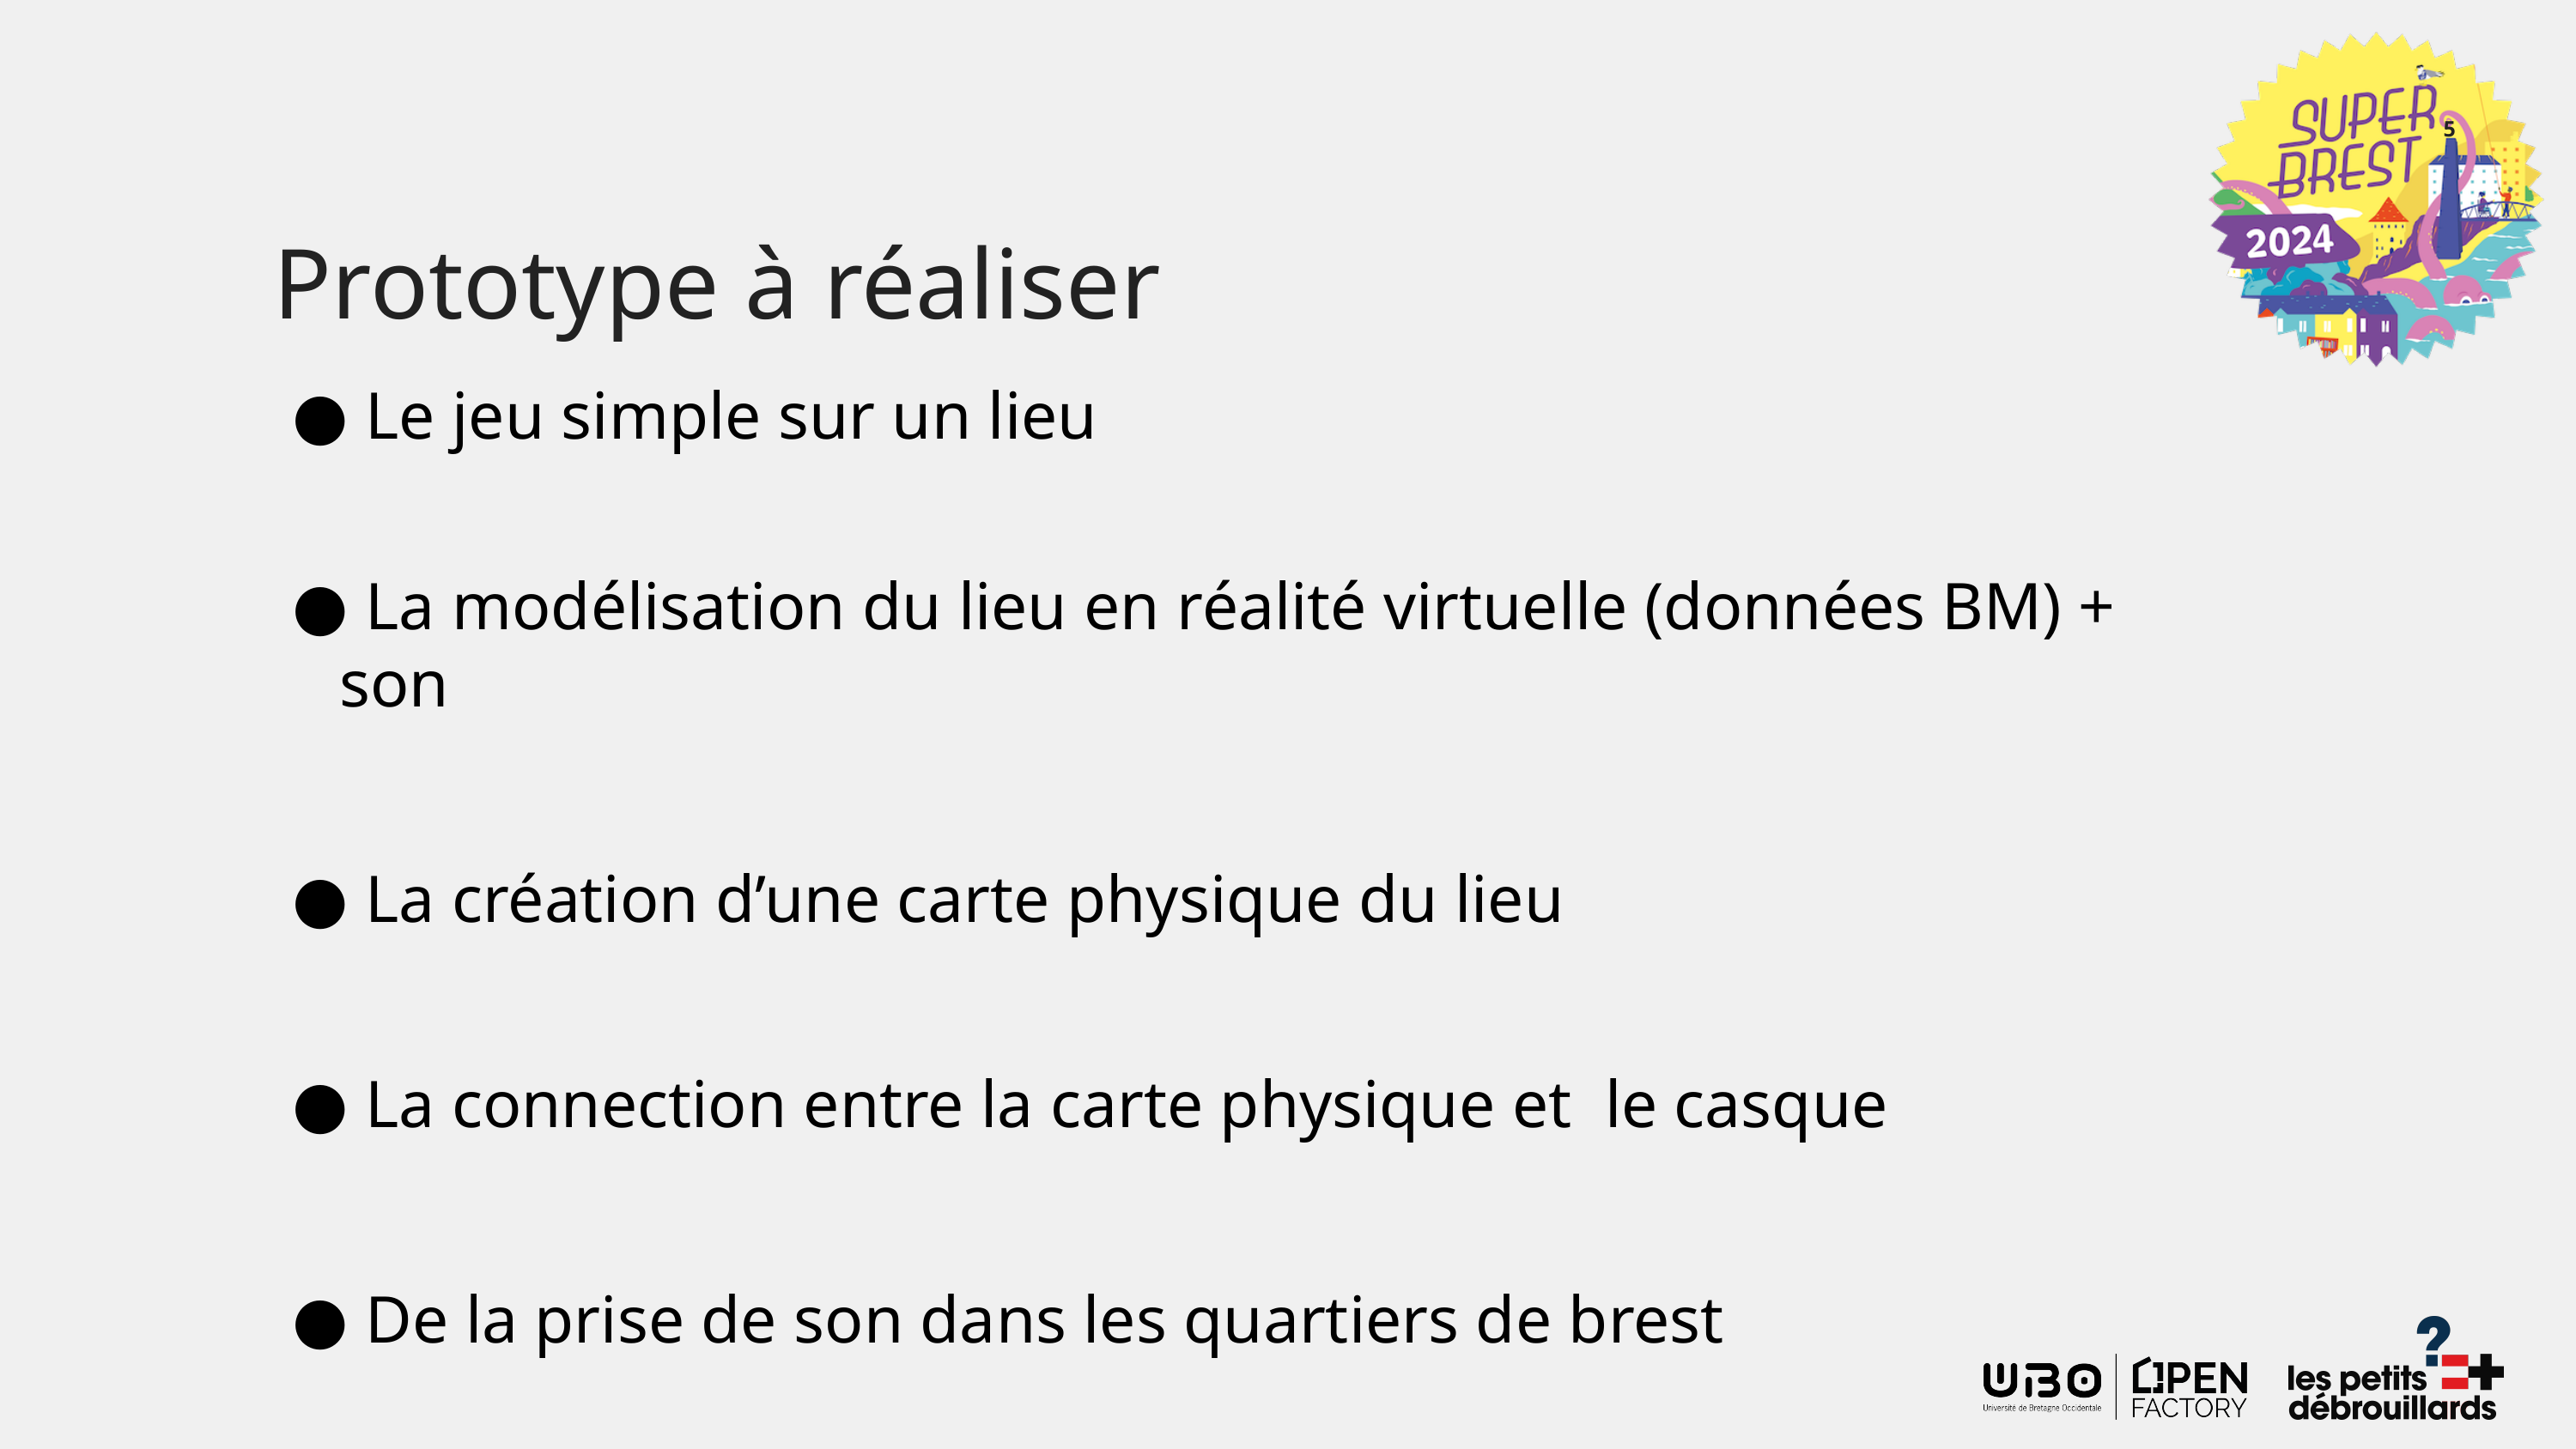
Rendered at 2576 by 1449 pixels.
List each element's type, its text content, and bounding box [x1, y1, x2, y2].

picture [1984, 1354, 2247, 1420]
picture [2288, 1316, 2504, 1420]
title Prototype à réaliser [273, 217, 1741, 434]
slide_number <numéro> [2307, 93, 2456, 145]
picture [2176, 0, 2576, 400]
list Le jeu simple sur un lieu La modélisation du lieu en réalité virtuelle (données BM) + son La création d’une carte physique du lieu La connection entre la carte physique et le casque De la prise de son dans les quartiers de brest [275, 374, 2188, 1063]
